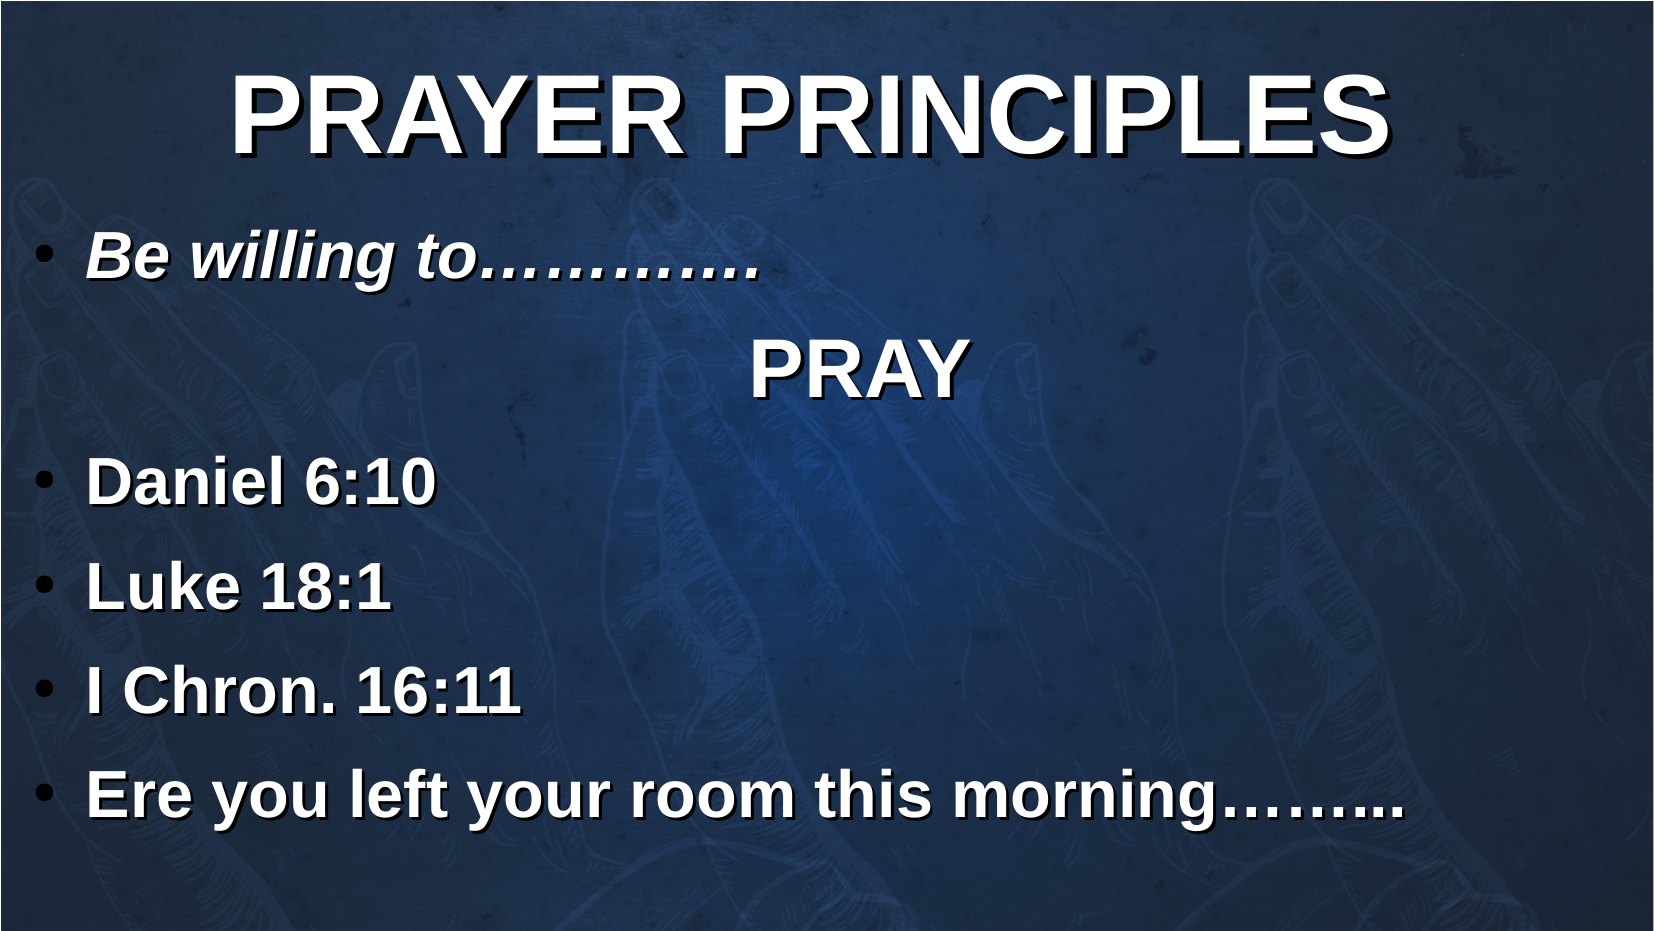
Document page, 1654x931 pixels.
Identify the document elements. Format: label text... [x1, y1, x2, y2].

list Be willing to…………. PRAY Daniel 6:10 Luke 18:1 I Chron. 16:11 Ere you left your room this morning……... [15, 217, 1636, 916]
title PRAYER PRINCIPLES [82, 37, 1571, 193]
picture [1, 1, 1654, 931]
